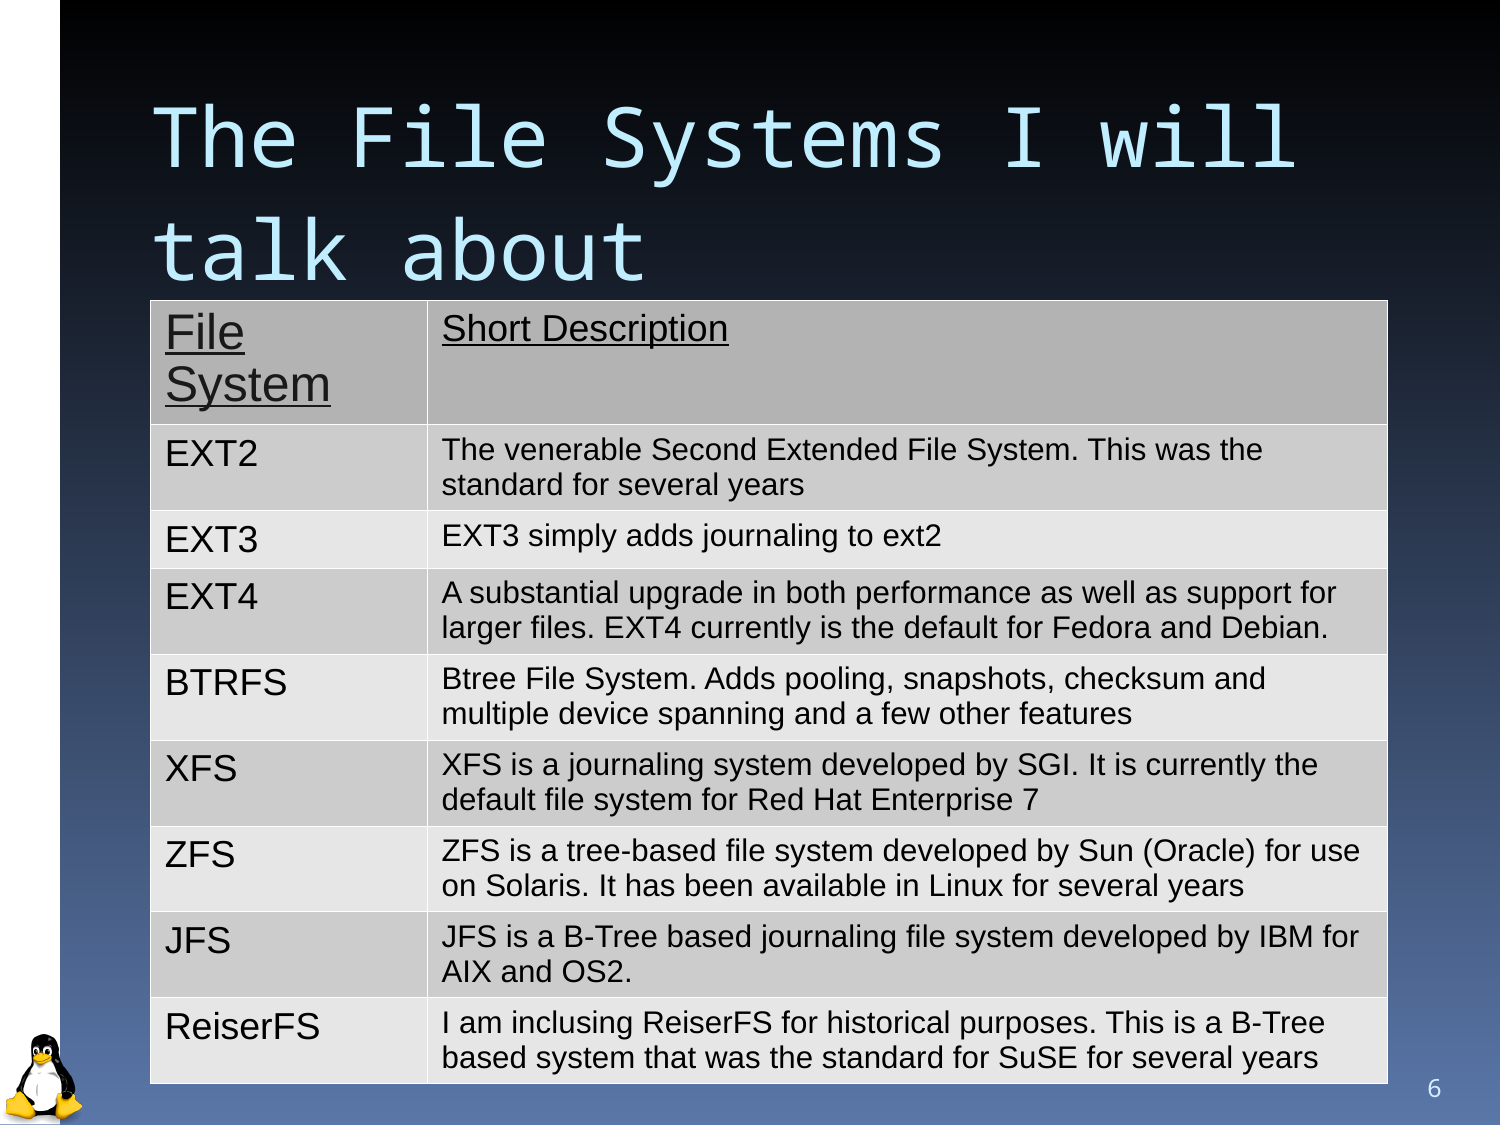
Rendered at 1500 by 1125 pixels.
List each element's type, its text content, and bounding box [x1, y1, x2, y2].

table_cell EXT3 simply adds journaling to ext2 [428, 511, 1387, 568]
table_cell ZFS is a tree-based file system developed by Sun (Oracle) for use on Solaris. It has been available in Linux for several years [428, 827, 1387, 911]
table_cell ReiserFS [151, 998, 427, 1083]
table_cell JFS [151, 912, 427, 997]
picture [0, 1034, 82, 1125]
table_cell EXT3 [151, 511, 427, 568]
table_cell EXT2 [151, 425, 427, 510]
table_cell EXT4 [151, 569, 427, 654]
table_cell I am inclusing ReiserFS for historical purposes. This is a B-Tree based system that was the standard for SuSE for several years [428, 998, 1387, 1083]
table_cell A substantial upgrade in both performance as well as support for larger files. EXT4 currently is the default for Fedora and Debian. [428, 569, 1387, 654]
table_header File System [151, 301, 427, 424]
table_cell XFS [151, 741, 427, 826]
table_cell XFS is a journaling system developed by SGI. It is currently the default file system for Red Hat Enterprise 7 [428, 741, 1387, 826]
table_cell BTRFS [151, 655, 427, 740]
table_cell JFS is a B-Tree based journaling file system developed by IBM for AIX and OS2. [428, 912, 1387, 997]
table_cell ZFS [151, 827, 427, 911]
table_header Short Description [428, 301, 1387, 424]
title The File Systems I will talk about [149, 84, 1425, 299]
table_cell Btree File System. Adds pooling, snapshots, checksum and multiple device spanning and a few other features [428, 655, 1387, 740]
table_cell The venerable Second Extended File System. This was the standard for several years [428, 425, 1387, 510]
